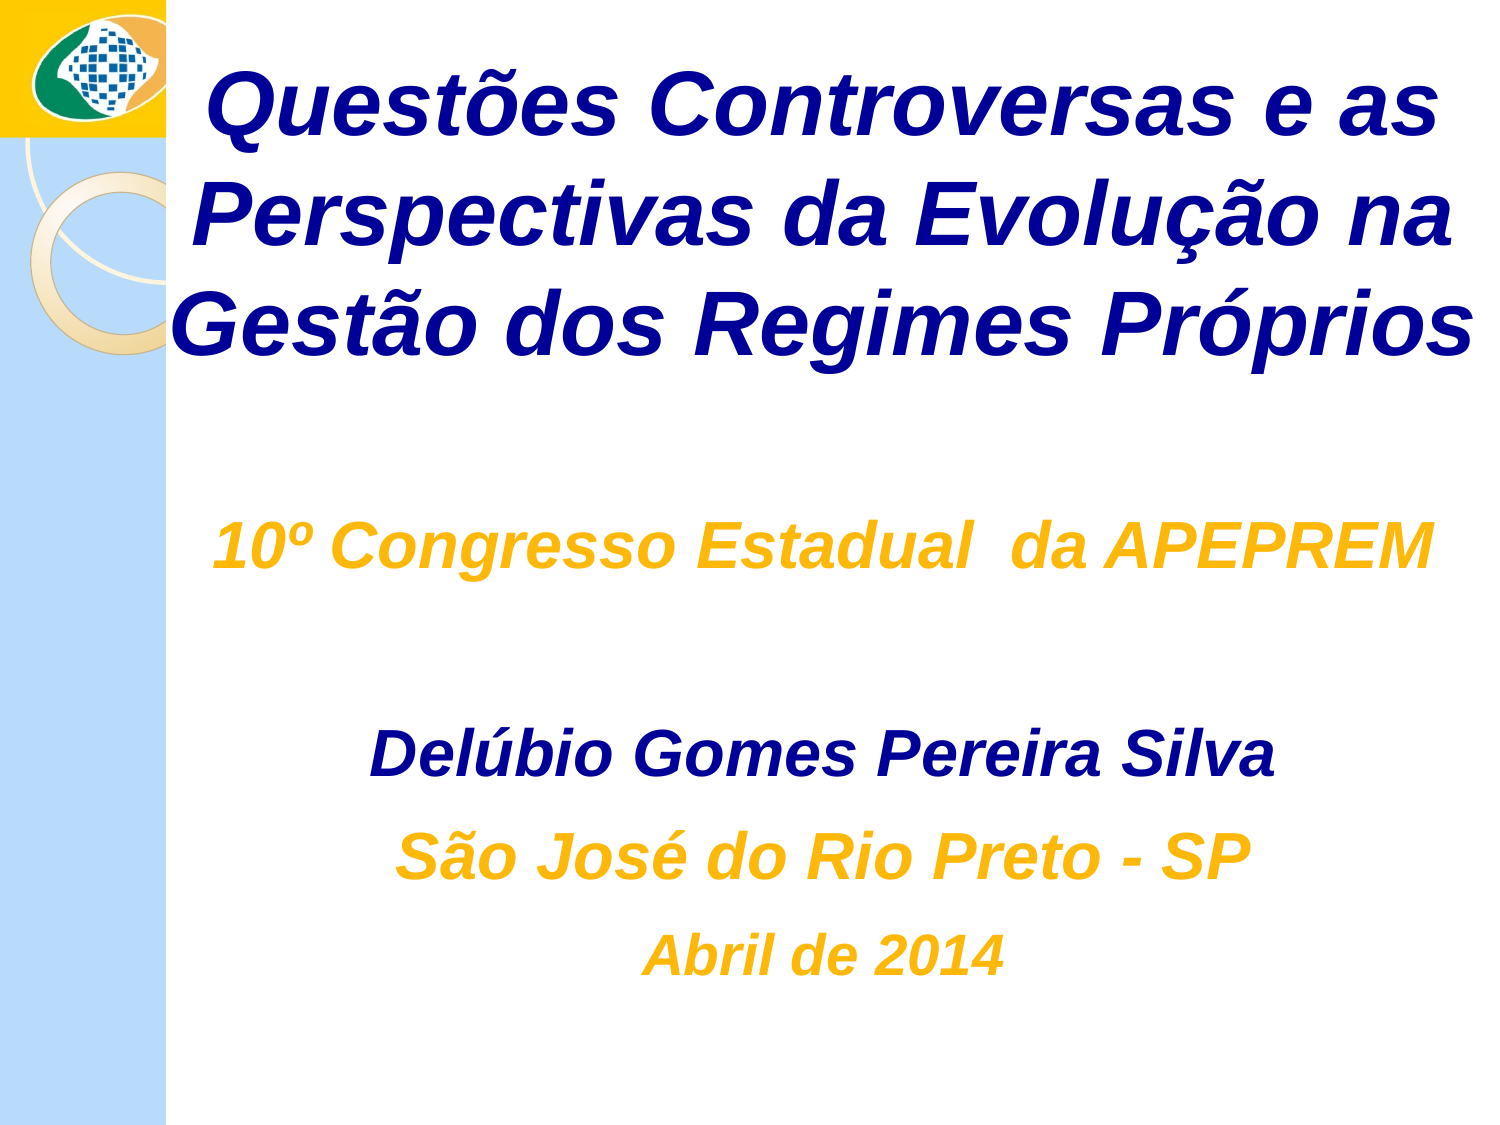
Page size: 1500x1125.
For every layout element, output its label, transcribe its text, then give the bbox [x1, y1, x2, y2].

text_box Questões Controversas e as Perspectivas da Evolução na Gestão dos Regimes Próprios 10º Congresso Estadual da APEPREM Delúbio Gomes Pereira Silva São José do Rio Preto - SP Abril de 2014 [147, 0, 1500, 995]
picture [24, 12, 147, 125]
